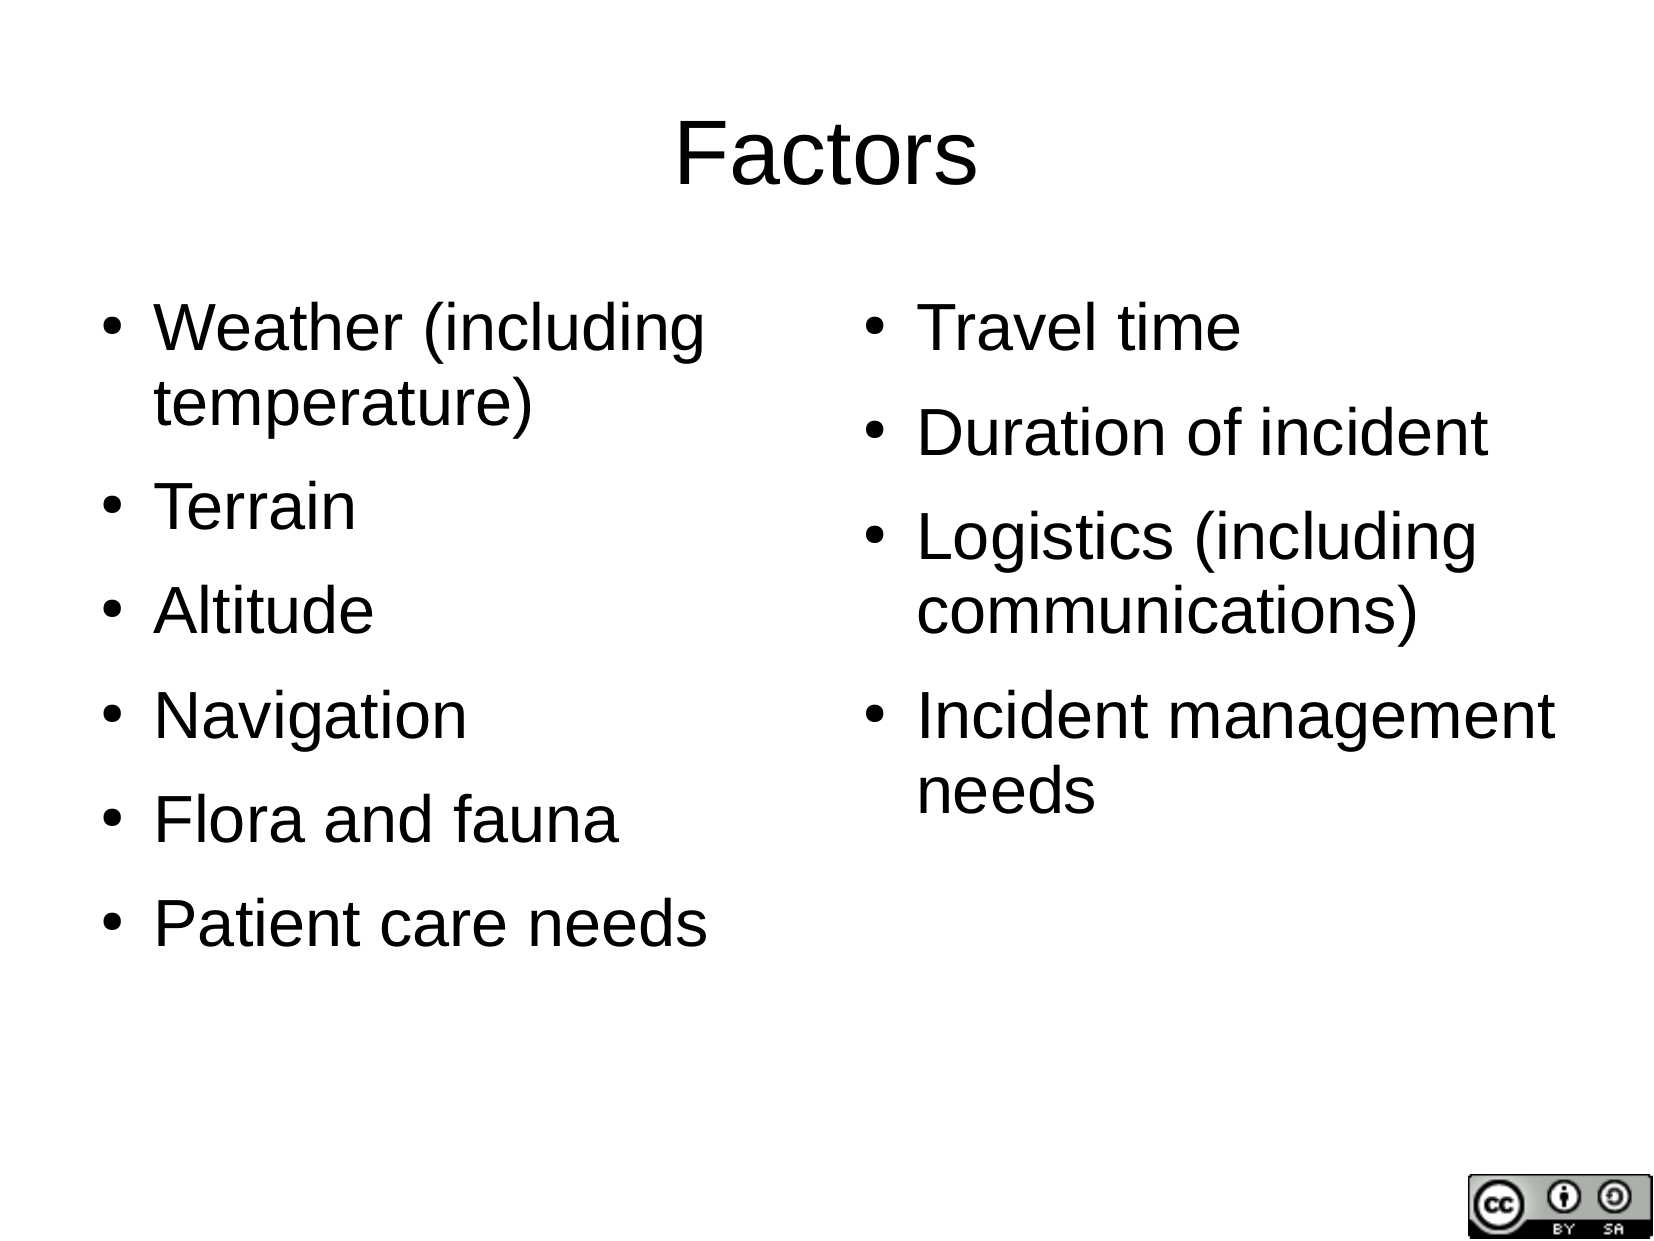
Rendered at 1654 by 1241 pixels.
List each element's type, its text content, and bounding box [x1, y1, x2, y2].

list Travel time Duration of incident Logistics (including communications) Incident management needs [845, 290, 1572, 1010]
title Factors [82, 49, 1571, 257]
picture [1468, 1174, 1653, 1239]
list Weather (including temperature) Terrain Altitude Navigation Flora and fauna Patient care needs [82, 290, 809, 1010]
